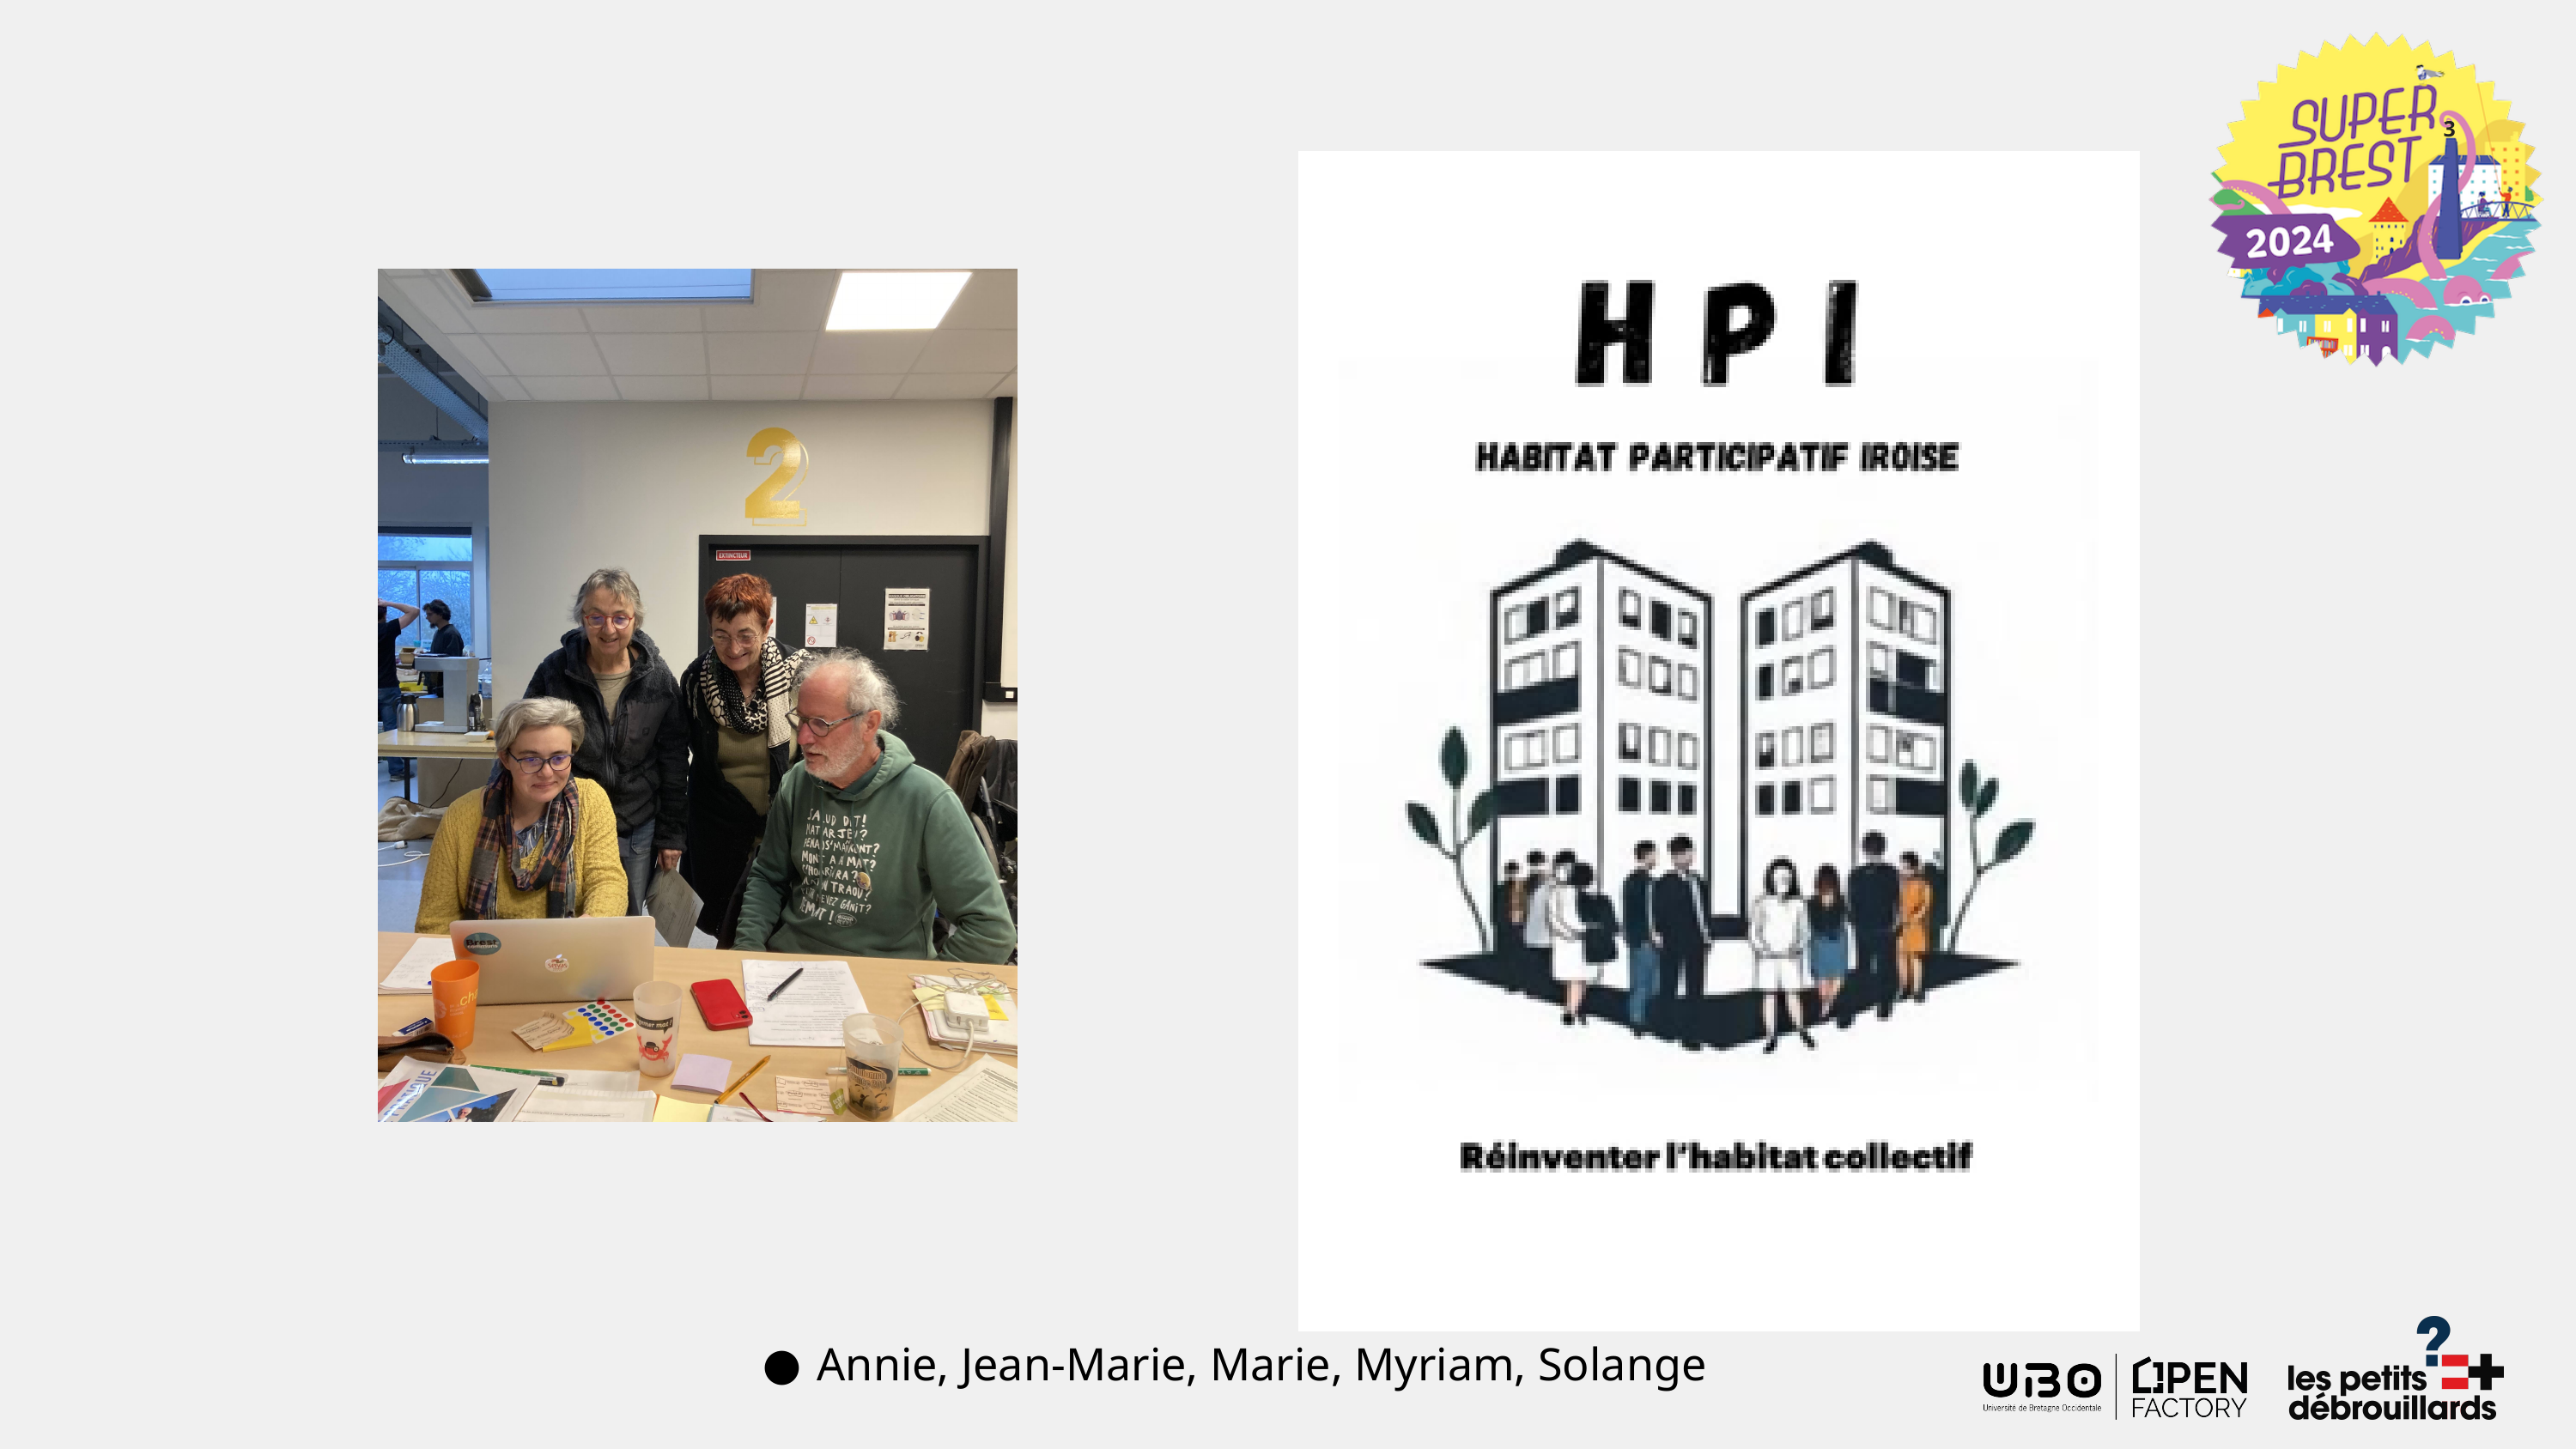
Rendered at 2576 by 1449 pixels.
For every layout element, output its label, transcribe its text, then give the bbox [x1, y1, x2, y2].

picture [2288, 1316, 2504, 1420]
picture [1298, 151, 2140, 1331]
picture [378, 269, 1018, 1122]
list Annie, Jean-Marie, Marie, Myriam, Solange [273, 1282, 2187, 1441]
picture [2176, 0, 2576, 400]
slide_number <numéro> [2307, 124, 2456, 145]
picture [2187, 1354, 2247, 1420]
